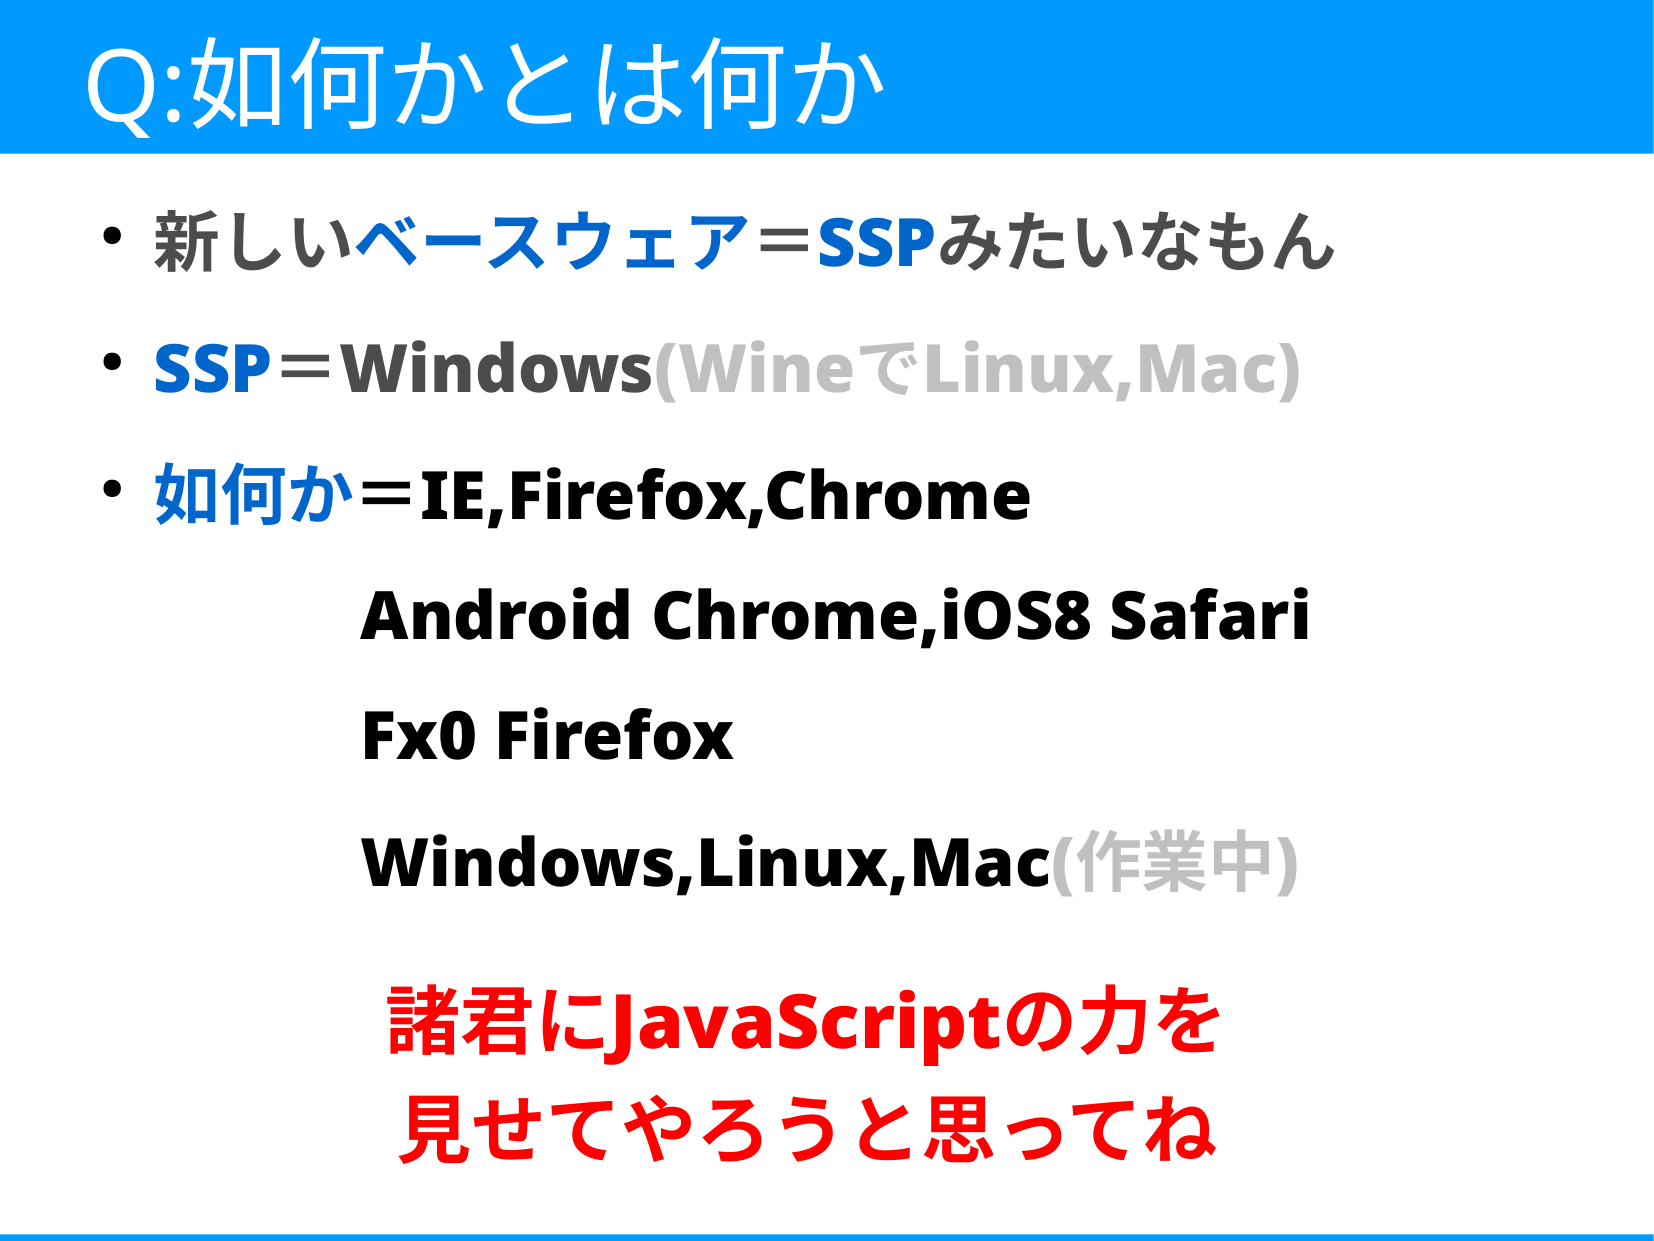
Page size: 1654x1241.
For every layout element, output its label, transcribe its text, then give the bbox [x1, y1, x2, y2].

list 新しいベースウェア＝SSPみたいなもん SSP＝Windows(WineでLinux,Mac) 如何か＝IE,Firefox,Chrome Android Chrome,iOS8 Safari Fx0 Firefox Windows,Linux,Mac(作業中) [82, 188, 1571, 1192]
title Q:如何かとは何か [82, 3, 1571, 153]
text_box 諸君にJavaScriptの力を 見せてやろうと思ってね [370, 953, 1282, 1192]
